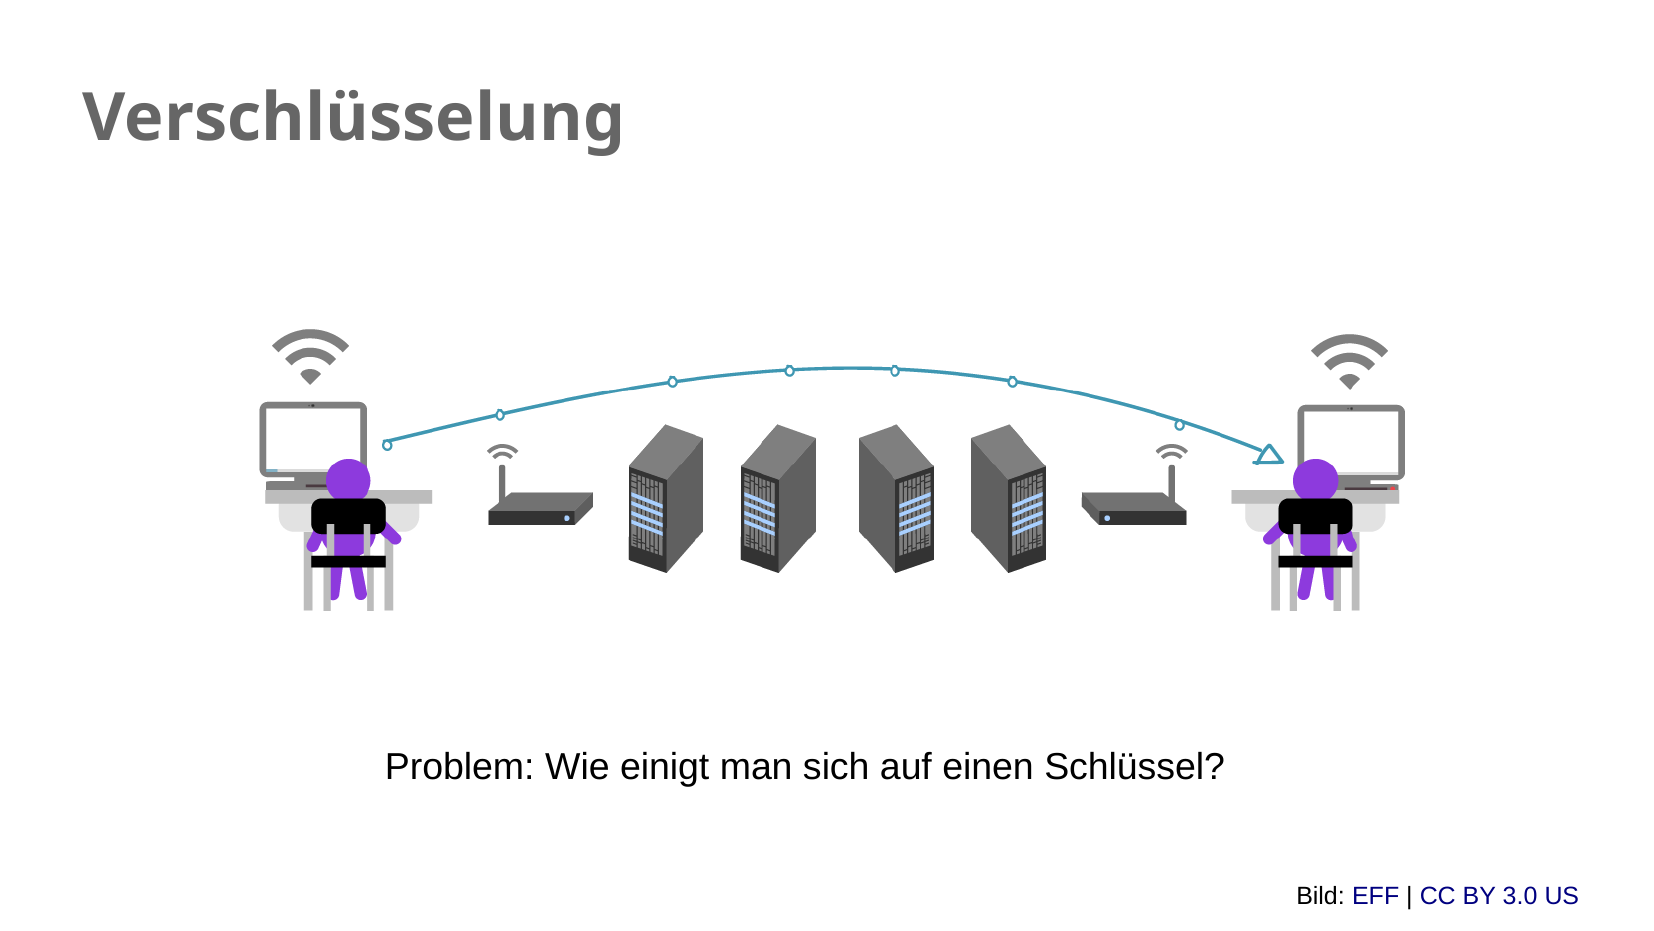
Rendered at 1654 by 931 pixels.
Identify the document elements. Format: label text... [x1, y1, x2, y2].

title Verschlüsselung [82, 37, 1571, 193]
text_box Problem: Wie einigt man sich auf einen Schlüssel? [370, 738, 1241, 796]
picture [236, 169, 1418, 761]
text_box Bild: EFF | CC BY 3.0 US [1281, 874, 1607, 931]
